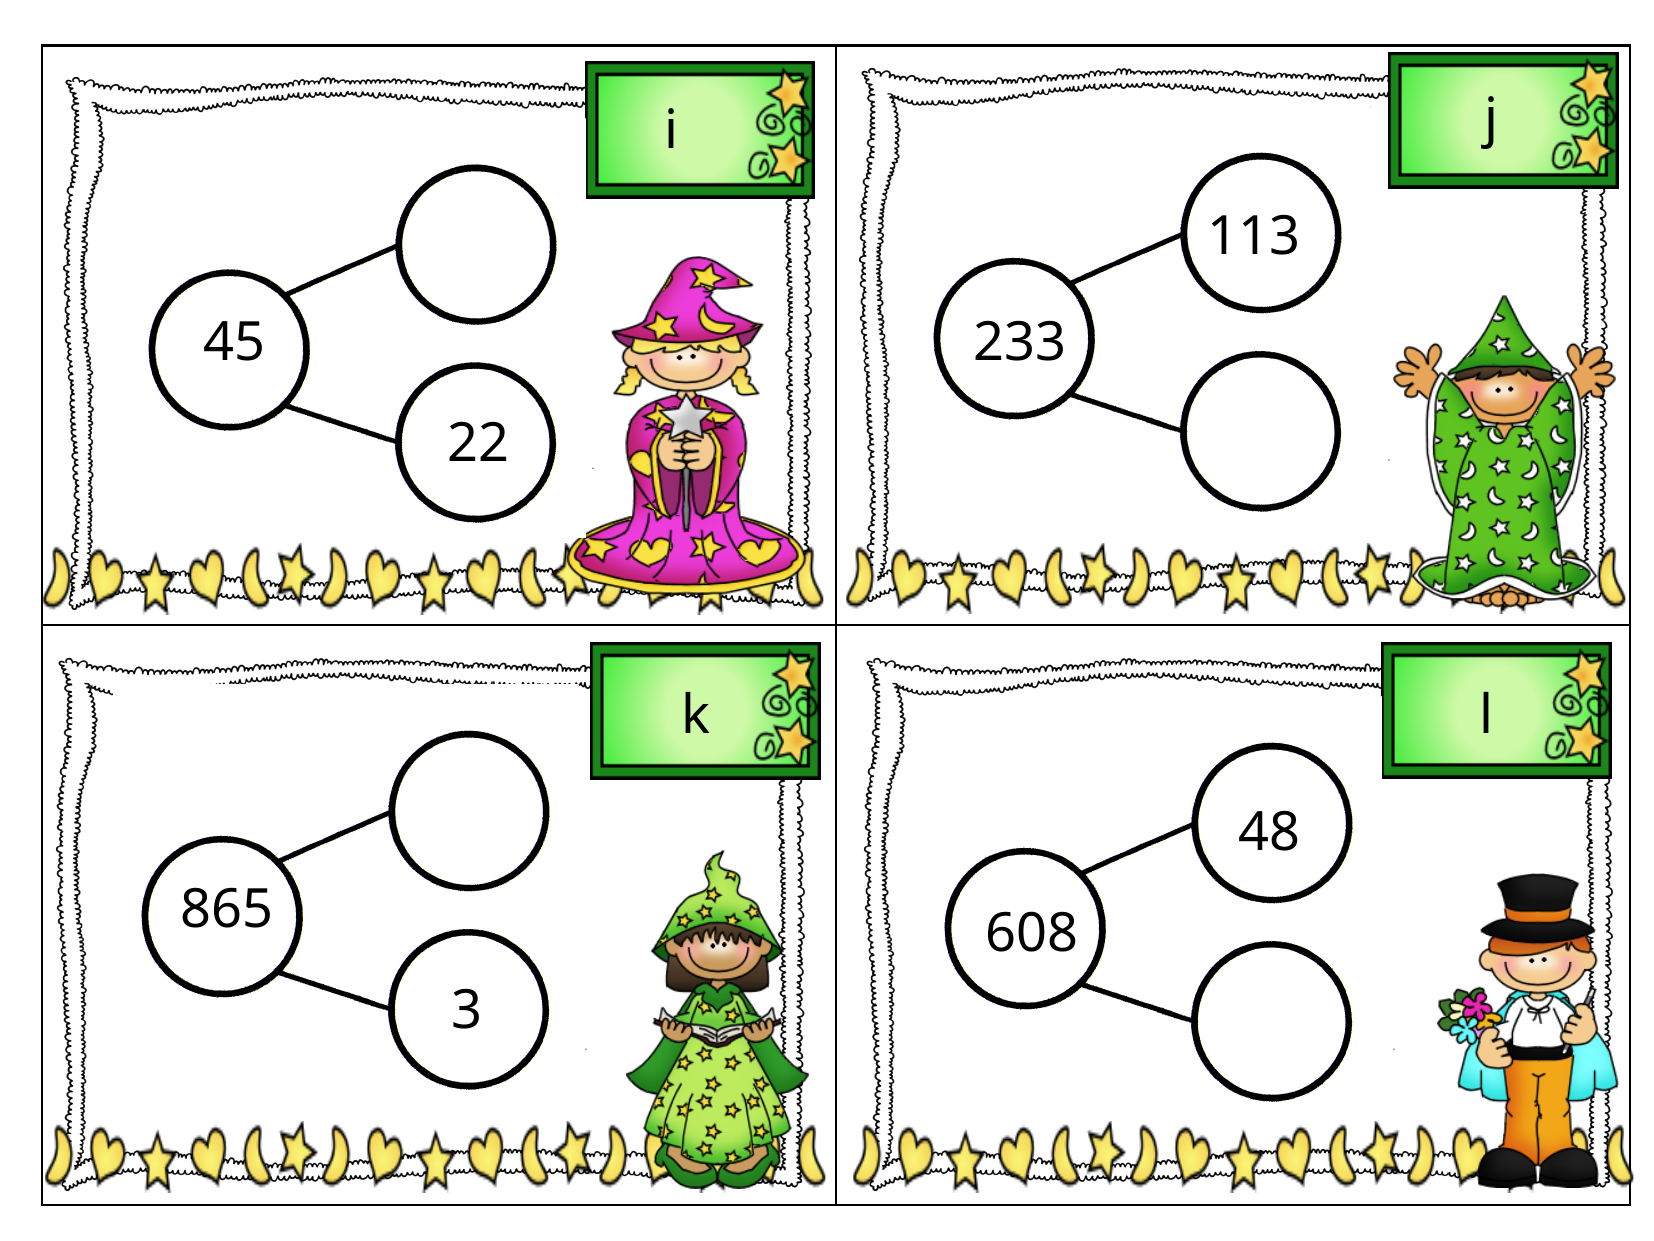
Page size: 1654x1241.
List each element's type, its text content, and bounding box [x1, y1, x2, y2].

text_box 45 [188, 295, 277, 655]
text_box j [1469, 70, 1534, 159]
text_box 3 [437, 963, 498, 1241]
text_box 22 [433, 396, 520, 756]
table_cell [1079, 626, 1629, 643]
text_box 233 [958, 295, 1079, 655]
text_box 48 [1223, 785, 1315, 1145]
picture [850, 642, 1635, 1205]
picture [42, 642, 827, 1205]
table_header [1079, 615, 1629, 624]
text_box i [649, 82, 692, 171]
table_cell [837, 626, 958, 1204]
table_header [837, 47, 1629, 624]
table_cell [43, 626, 188, 644]
text_box l [1464, 668, 1522, 756]
table_cell [277, 626, 433, 643]
text_box 865 [165, 862, 285, 1222]
text_box 608 [970, 885, 1095, 1241]
picture [42, 61, 834, 624]
table_header [43, 615, 50, 624]
text_box k [666, 668, 726, 756]
table_header [43, 47, 835, 624]
table_cell [520, 626, 835, 1204]
picture [845, 52, 1630, 616]
text_box 113 [1192, 188, 1319, 549]
